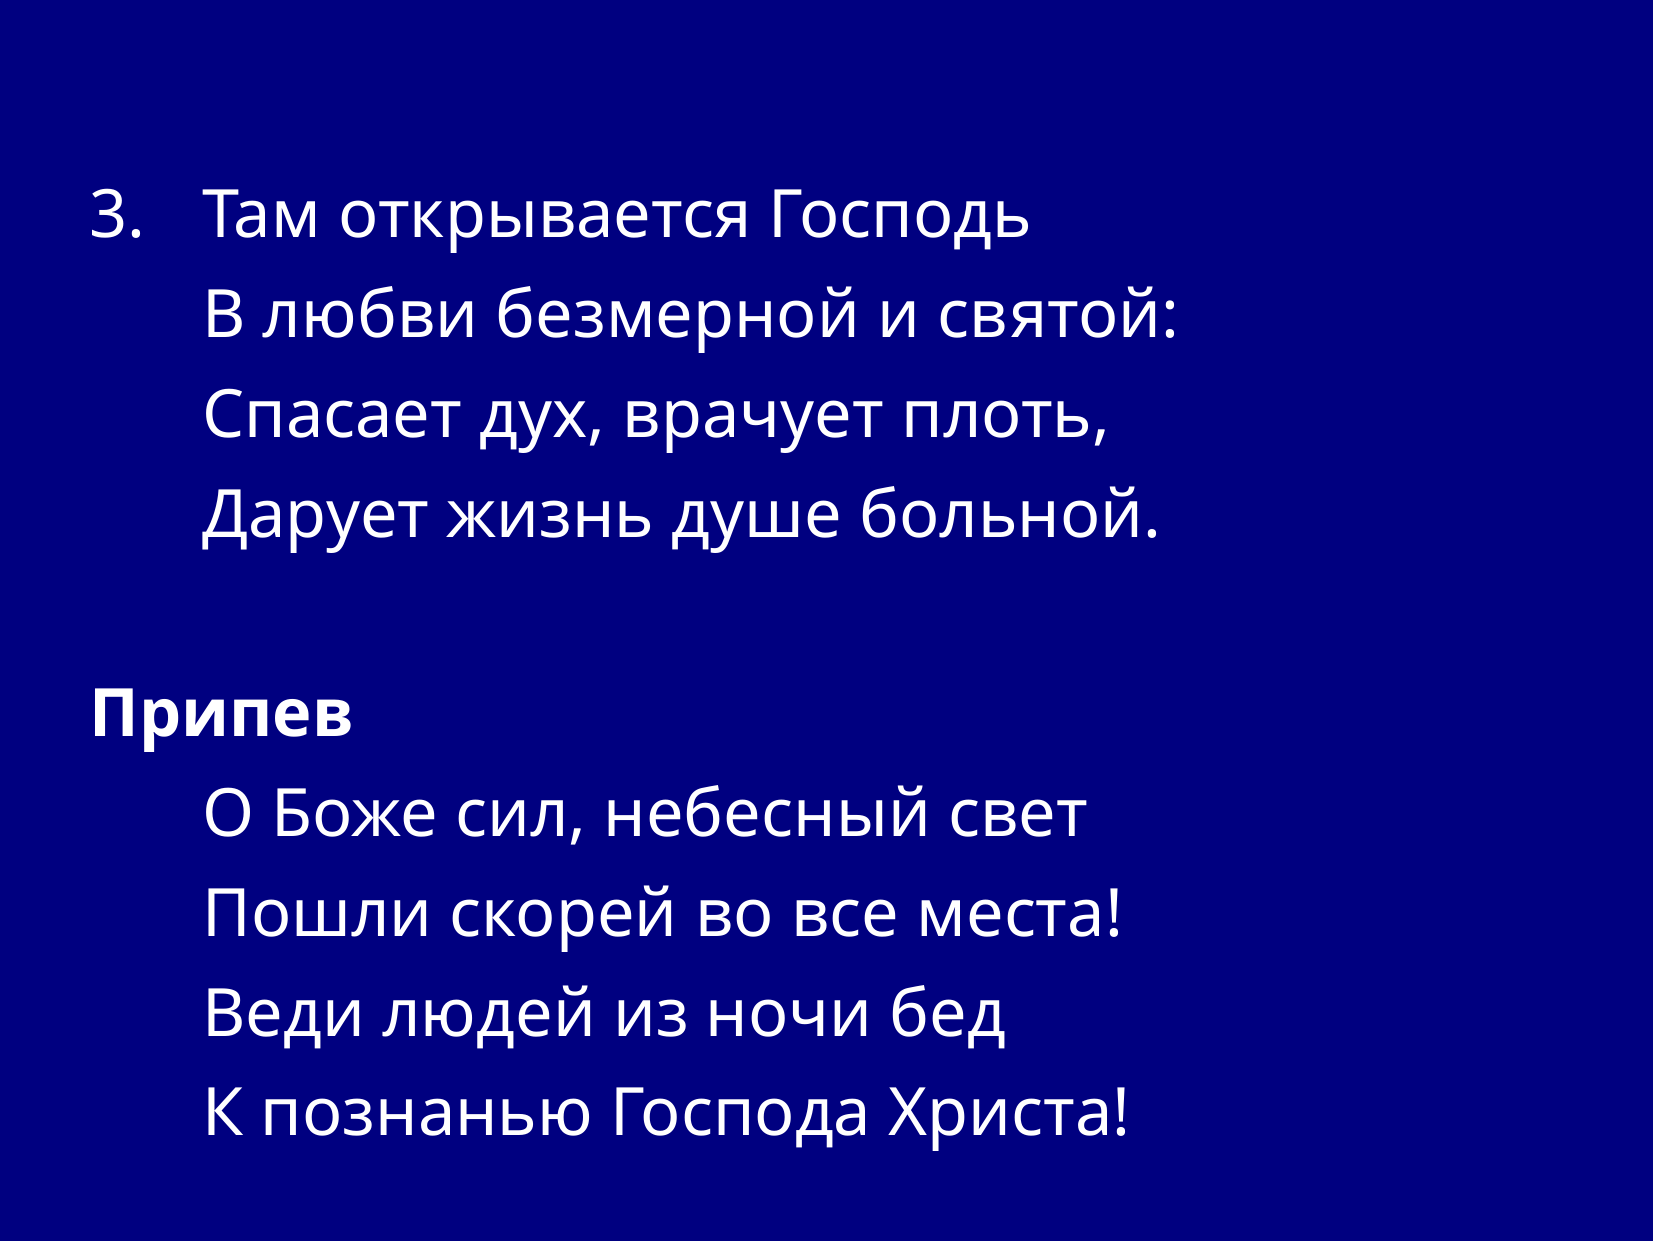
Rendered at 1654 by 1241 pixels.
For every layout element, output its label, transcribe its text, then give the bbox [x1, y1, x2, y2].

text_box 3. Там открывается Господь В любви безмерной и святой: Спасает дух, врачует плоть, Дарует жизнь душе больной. Припев О Боже сил, небесный свет Пошли скорей во все места! Веди людей из ночи бед К познанью Господа Христа! [75, 150, 1576, 1163]
